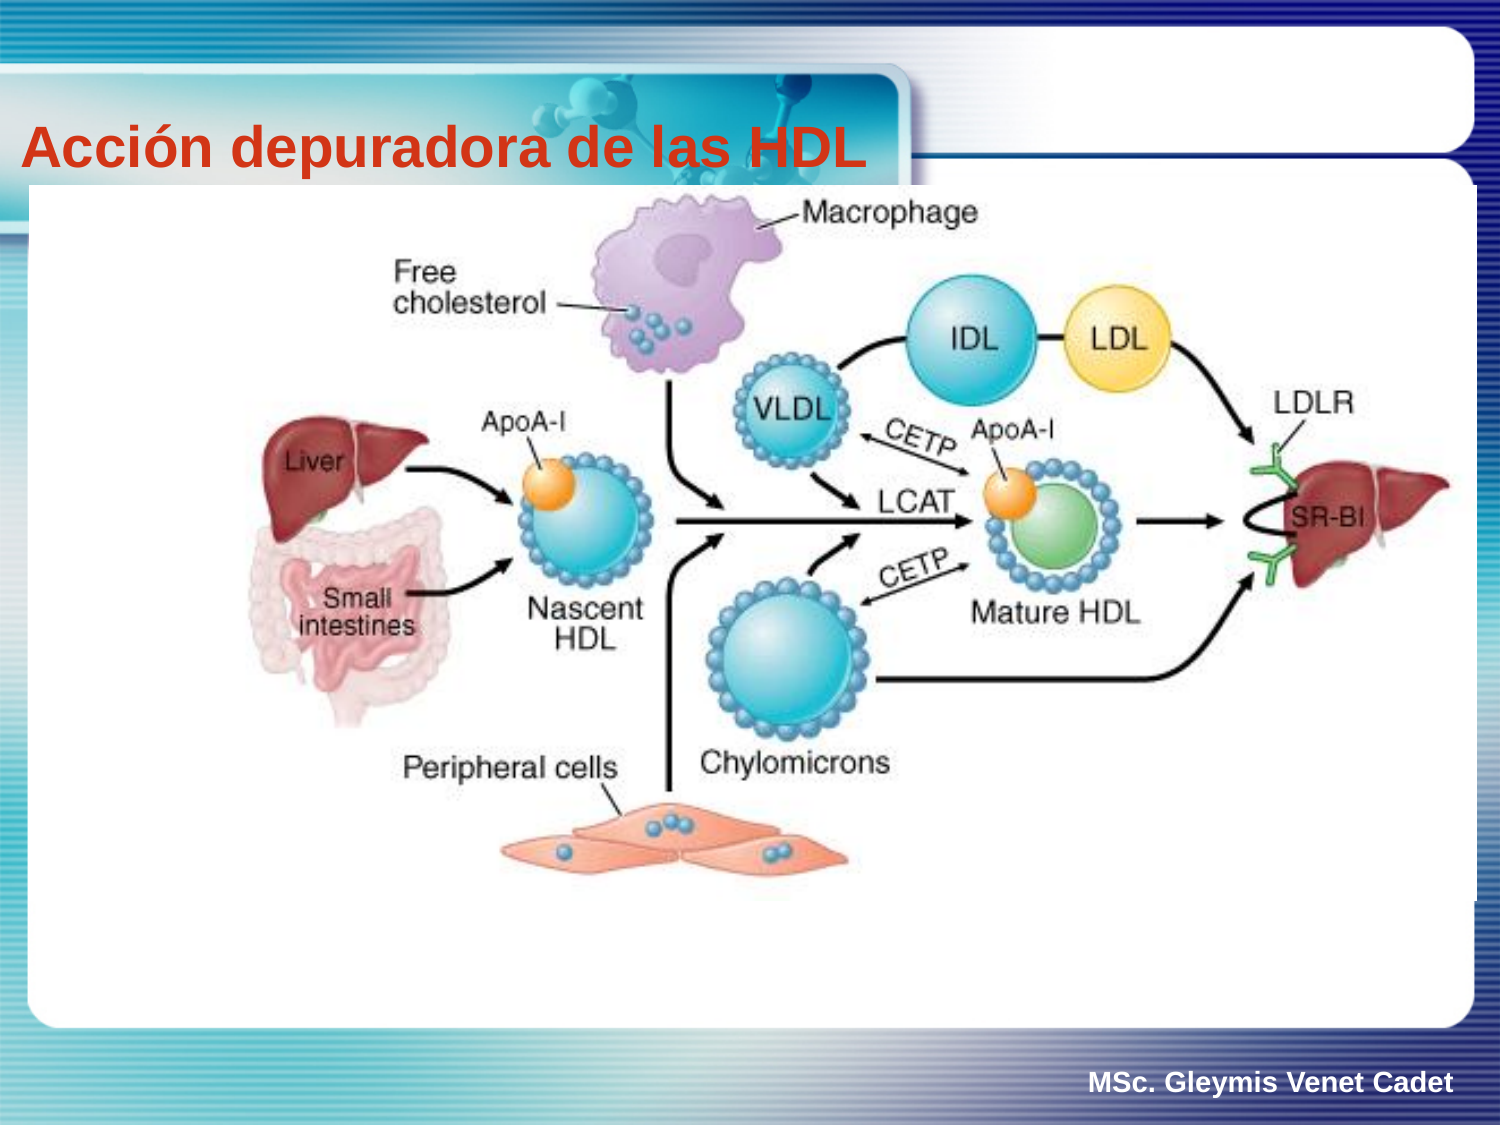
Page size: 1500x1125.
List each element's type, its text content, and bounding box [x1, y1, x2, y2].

picture [0, 0, 1500, 1125]
text_box MSc. Gleymis Venet Cadet [1073, 1056, 1478, 1106]
text_box Acción depuradora de las HDL [5, 102, 884, 188]
